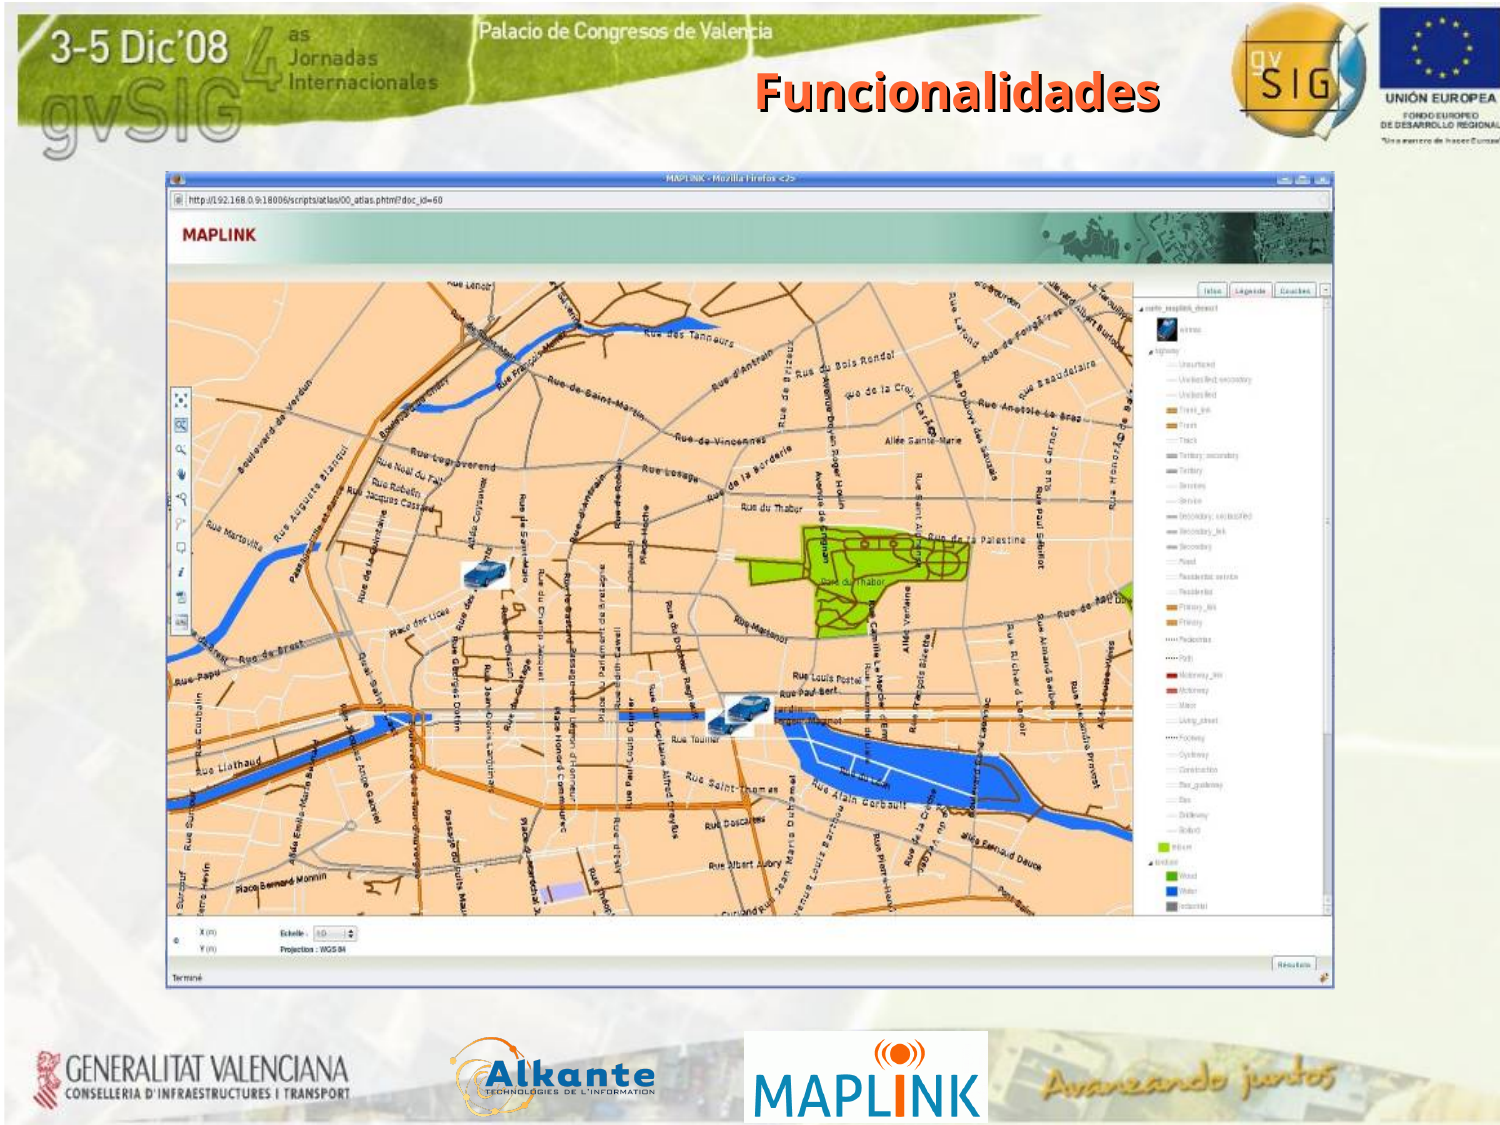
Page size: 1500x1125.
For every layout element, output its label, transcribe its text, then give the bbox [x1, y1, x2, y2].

text_box Funcionalidades [614, 59, 1300, 120]
picture [4, 2, 1500, 1125]
